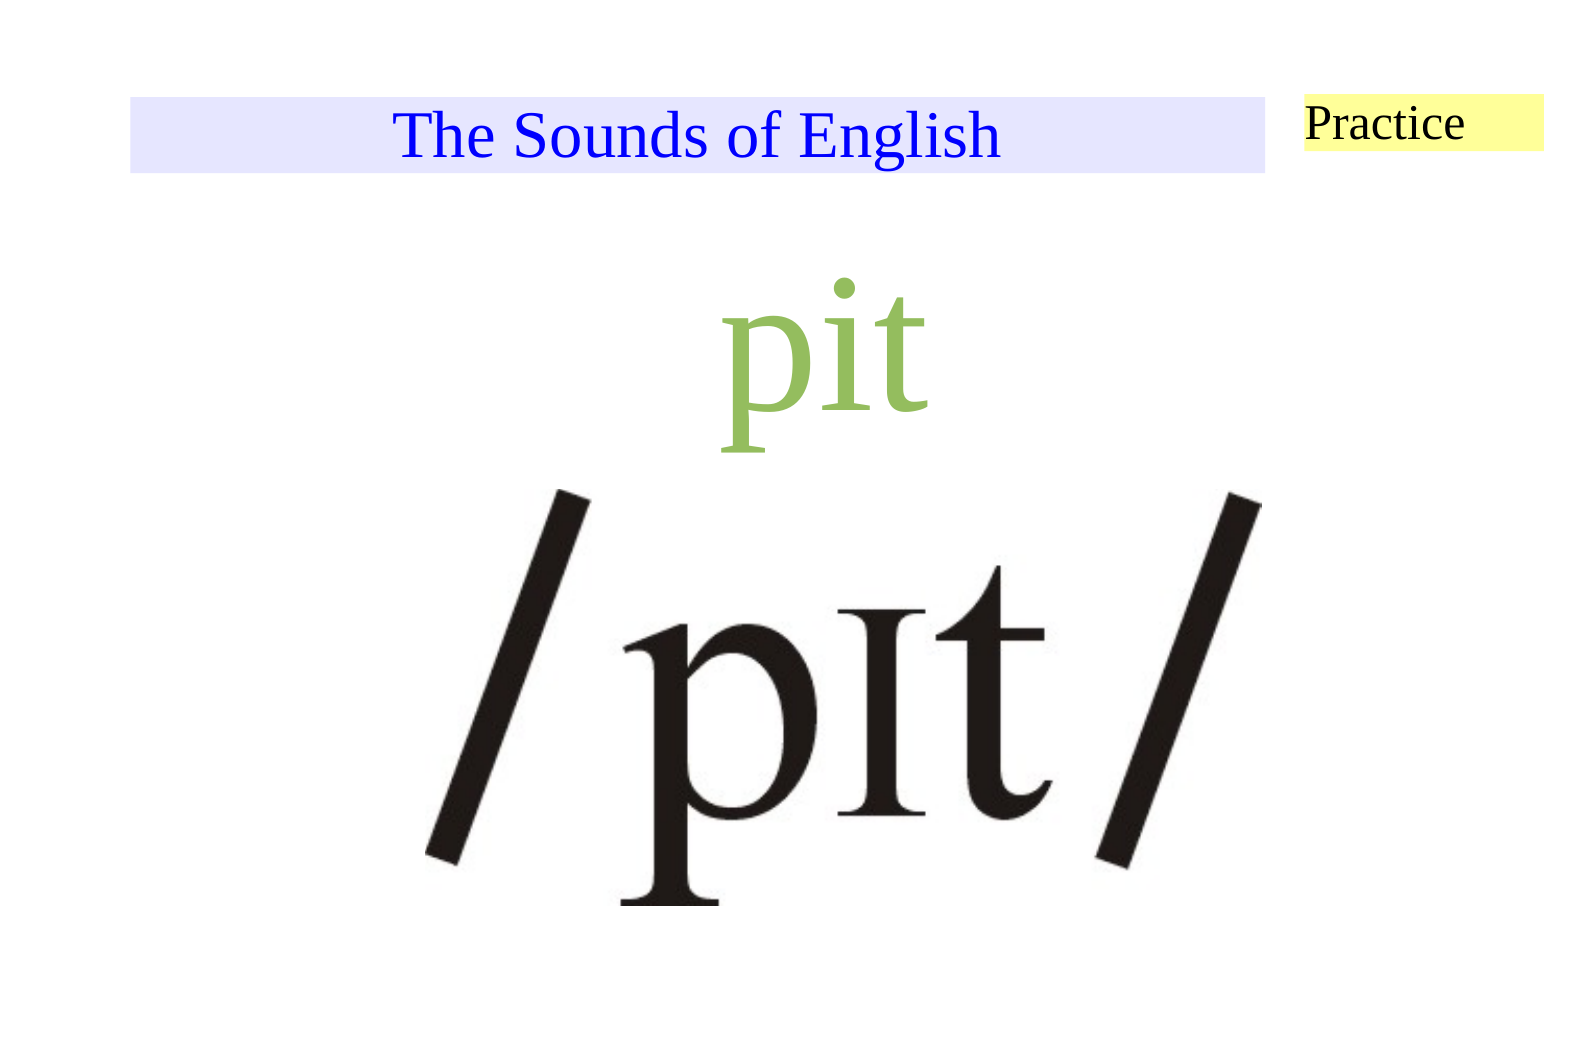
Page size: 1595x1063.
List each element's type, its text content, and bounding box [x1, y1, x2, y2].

text_box pit [548, 227, 1099, 456]
text_box The Sounds of English [130, 97, 1266, 174]
text_box Practice [1304, 94, 1544, 152]
picture [425, 489, 1262, 906]
